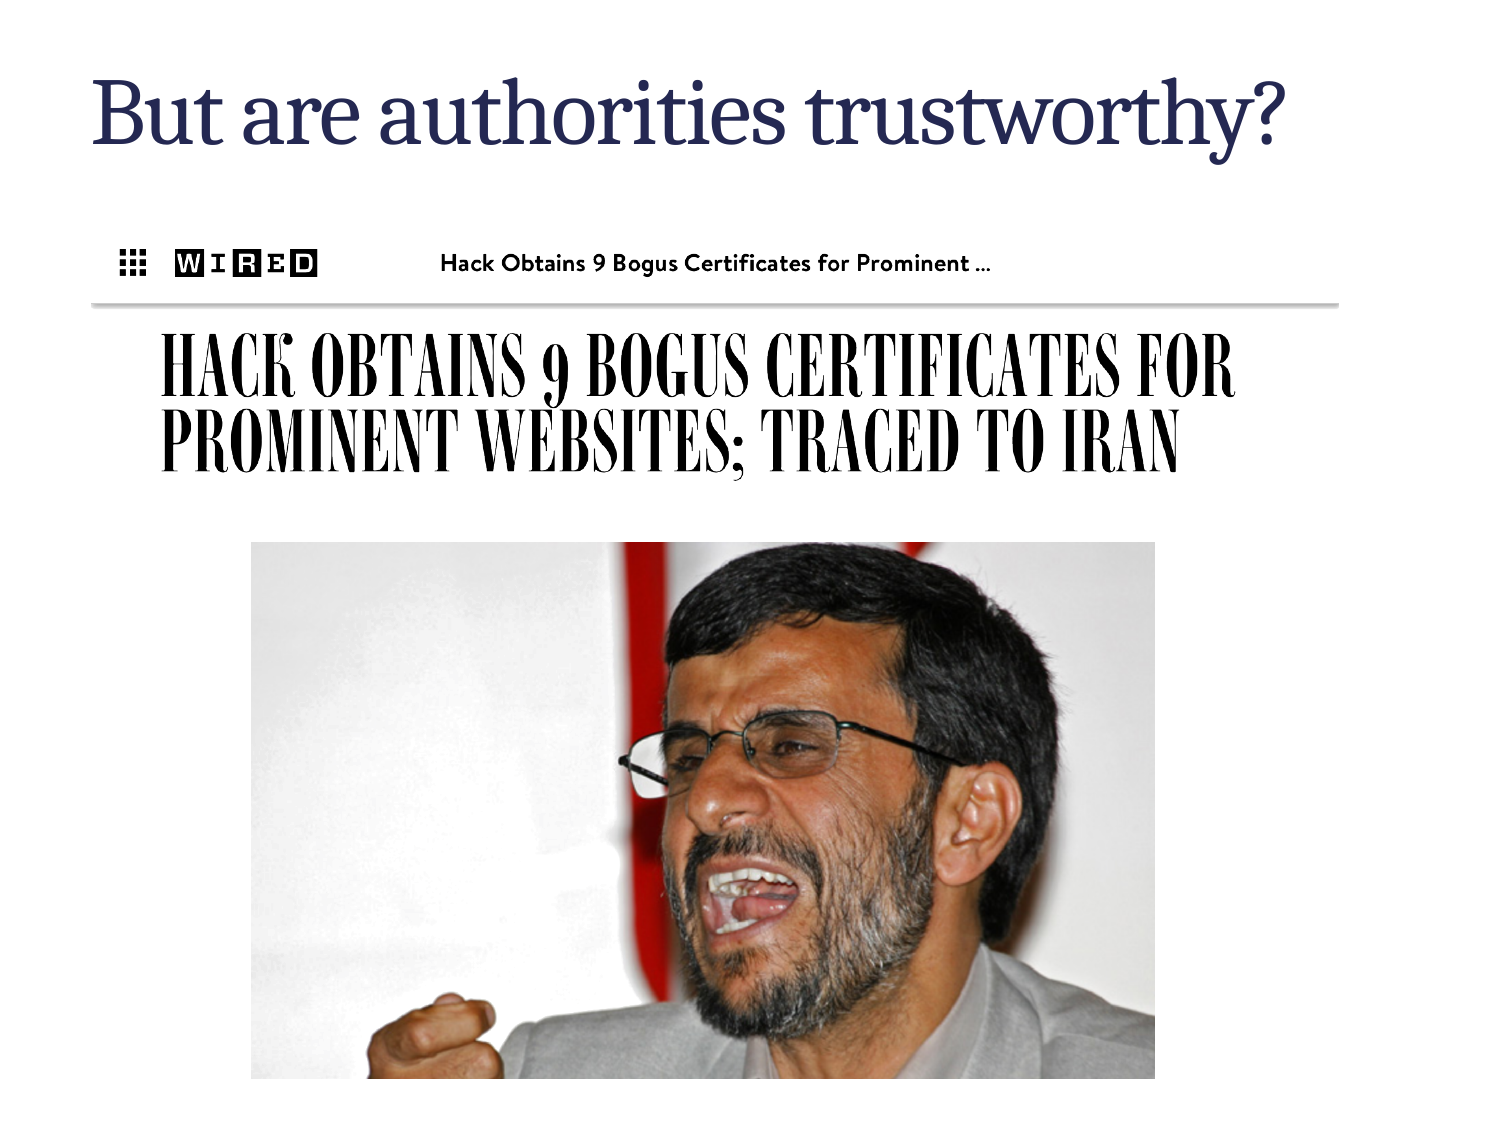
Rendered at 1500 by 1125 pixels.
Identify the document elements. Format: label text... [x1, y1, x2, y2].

title But are authorities trustworthy? [75, 12, 1471, 200]
picture [91, 249, 1339, 1079]
